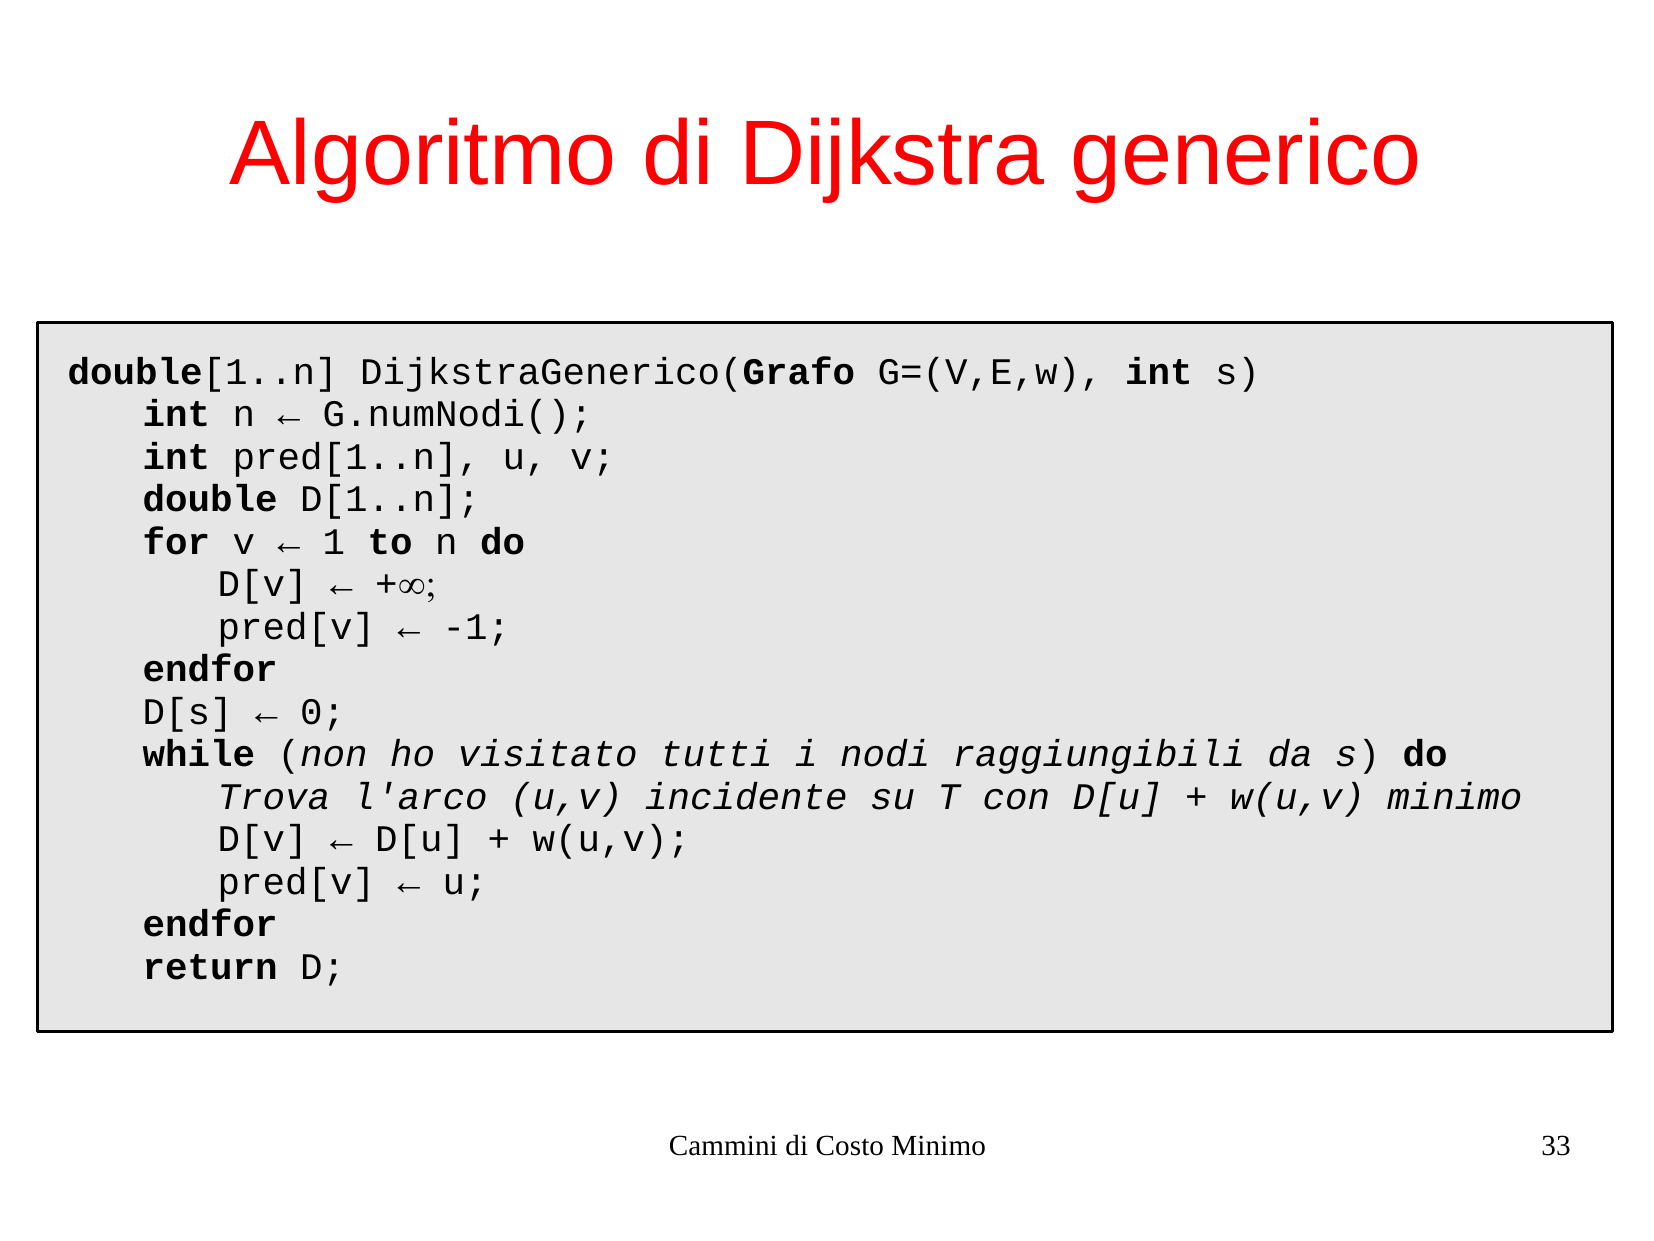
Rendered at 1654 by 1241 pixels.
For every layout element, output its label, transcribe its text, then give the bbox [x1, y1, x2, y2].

title Algoritmo di Dijkstra generico [82, 49, 1571, 257]
text_box double[1..n] DijkstraGenerico(Grafo G=(V,E,w), int s) int n ← G.numNodi(); int pred[1..n], u, v; double D[1..n]; for v ← 1 to n do D[v] ← +; pred[v] ← -1; endfor D[s] ← 0; while (non ho visitato tutti i nodi raggiungibili da s) do Trova l'arco (u,v) incidente su T con D[u] + w(u,v) minimo D[v] ← D[u] + w(u,v); pred[v] ← u; endfor return D; [37, 322, 1613, 1032]
